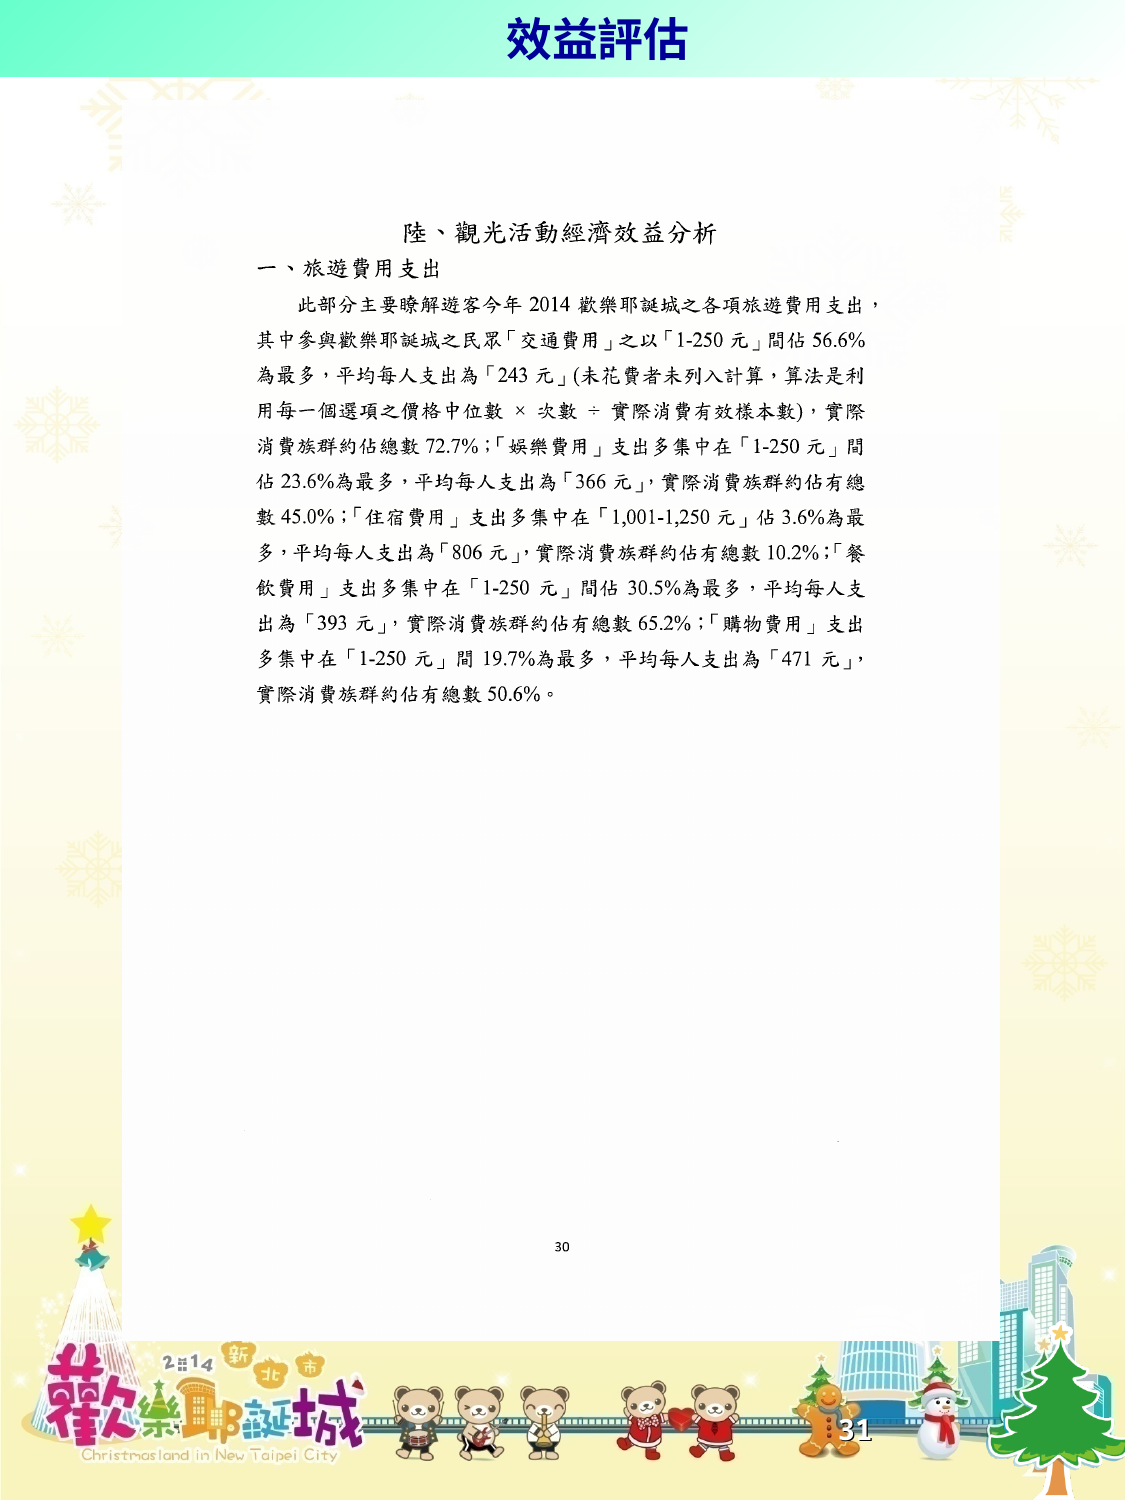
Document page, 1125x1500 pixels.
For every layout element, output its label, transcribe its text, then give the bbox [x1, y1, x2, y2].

text_box 31 [822, 1390, 1085, 1471]
title 效益評估 [196, 0, 1000, 76]
picture [122, 100, 1000, 1341]
